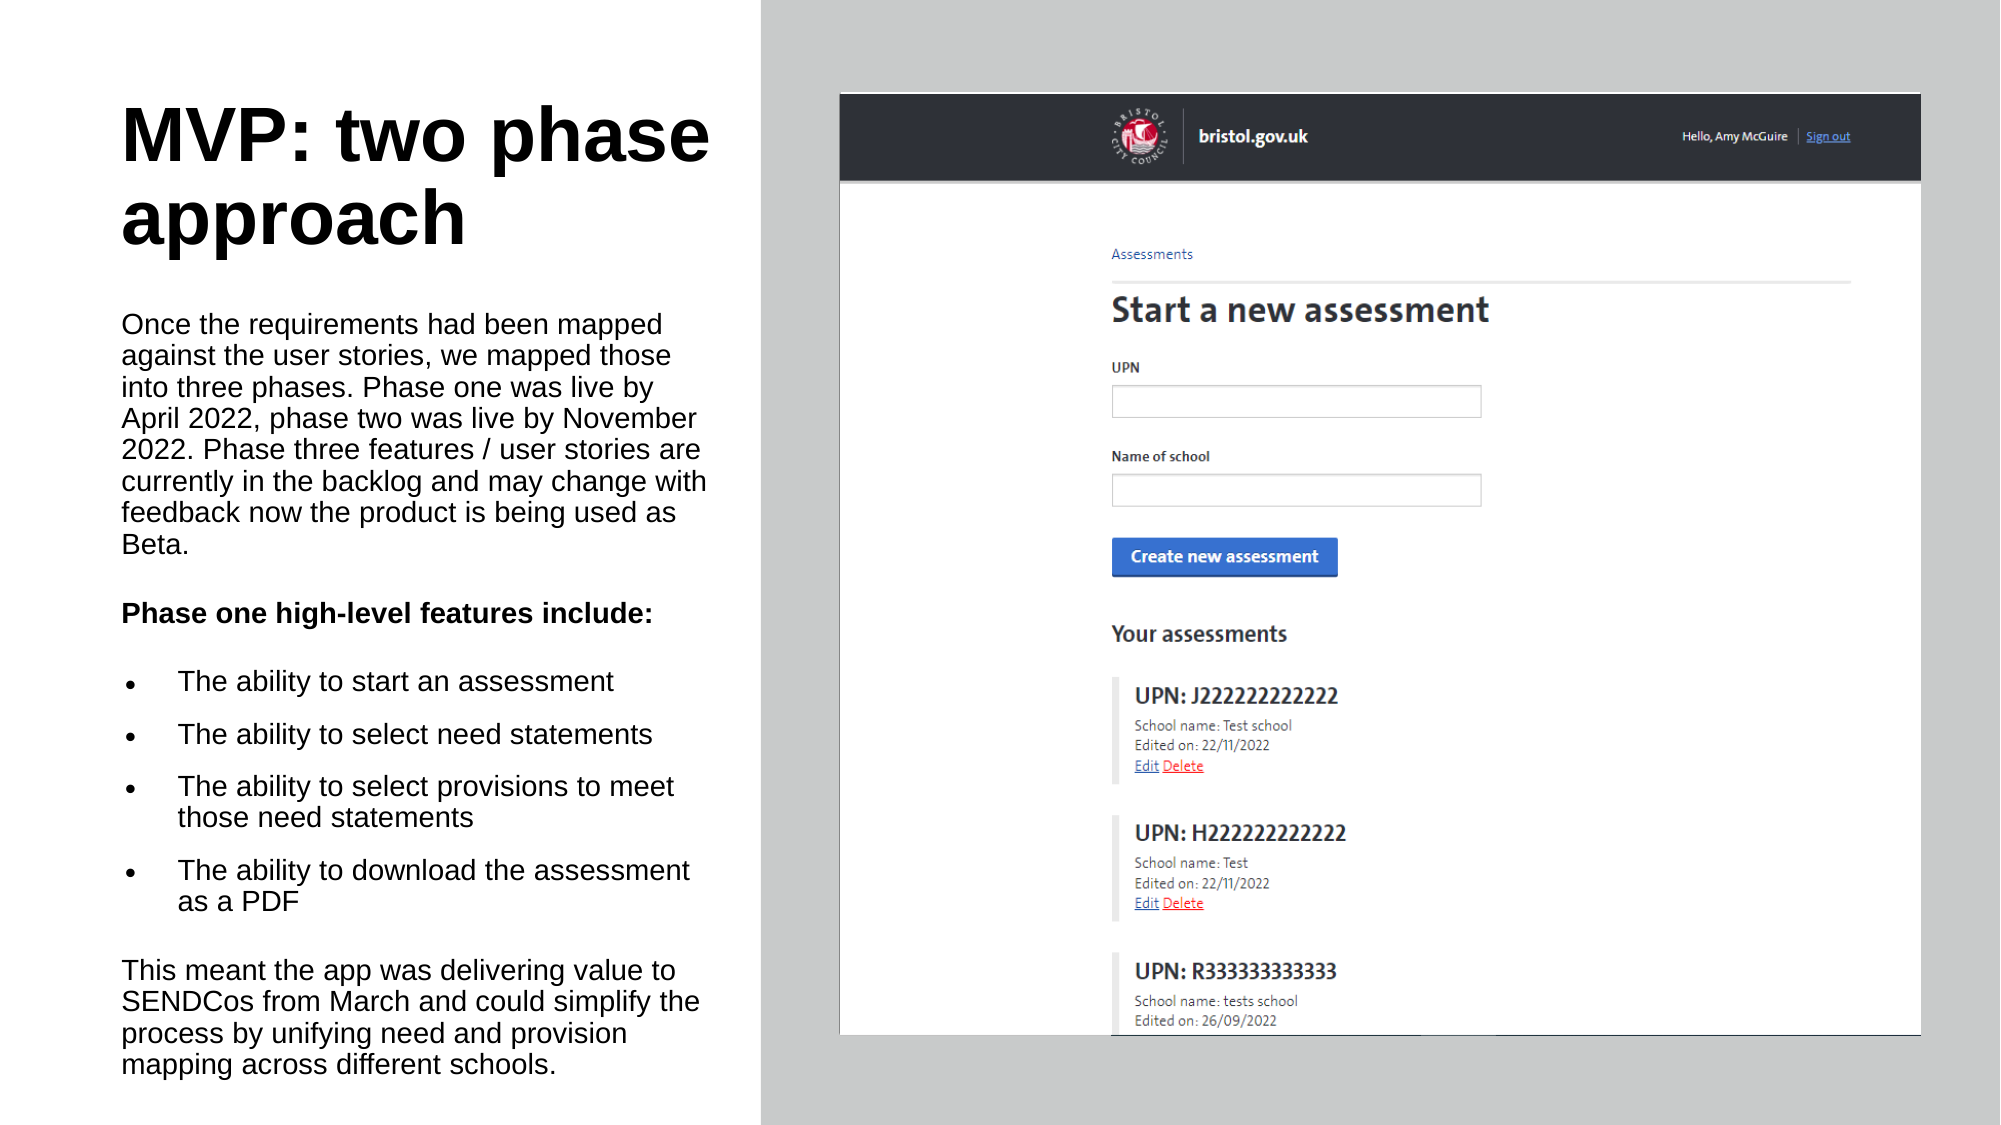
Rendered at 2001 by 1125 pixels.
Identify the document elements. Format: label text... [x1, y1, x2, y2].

list Once the requirements had been mapped against the user stories, we mapped those into three phases. Phase one was live by April 2022, phase two was live by November 2022. Phase three features / user stories are currently in the backlog and may change with feedback now the product is being used as Beta. Phase one high-level features include: The ability to start an assessment The ability to select need statements The ability to select provisions to meet those need statements The ability to download the assessment as a PDF This meant the app was delivering value to SENDCos from March and could simplify the process by unifying need and provision mapping across different schools. [106, 301, 731, 1095]
text_box [760, 0, 2000, 1125]
title MVP: two phase approach [106, 44, 731, 301]
picture [840, 94, 1921, 1037]
